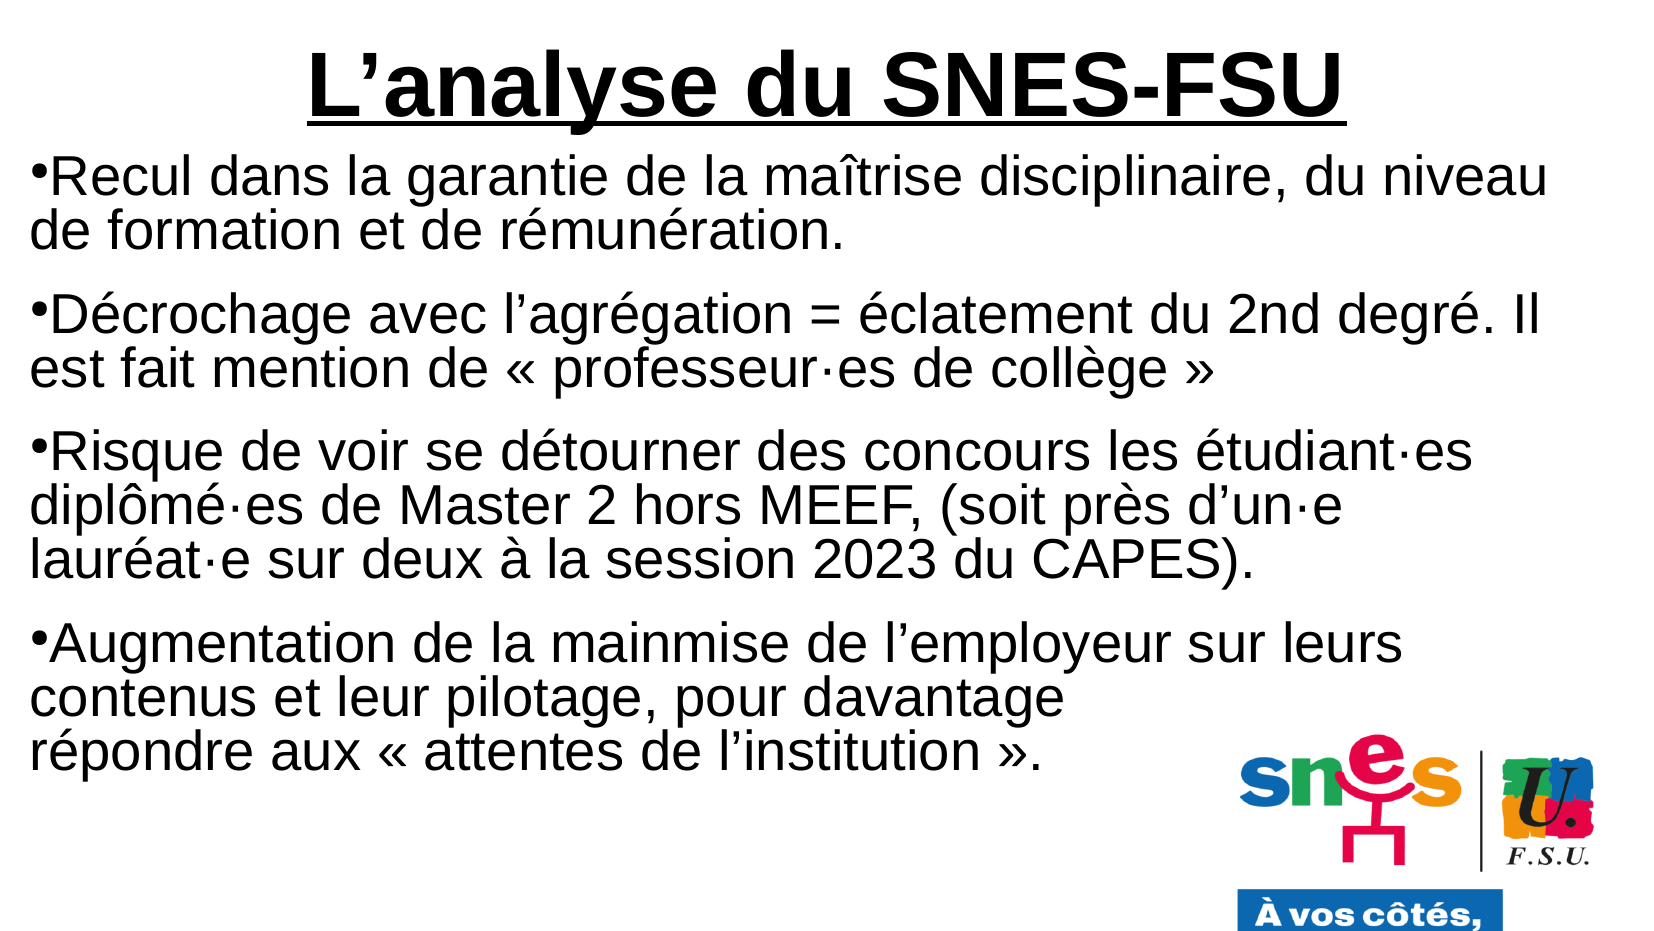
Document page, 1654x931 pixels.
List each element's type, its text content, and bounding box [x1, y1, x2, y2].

list Recul dans la garantie de la maîtrise disciplinaire, du niveau de formation et de rémunération. Décrochage avec l’agrégation = éclatement du 2nd degré. Il est fait mention de « professeur·es de collège » Risque de voir se détourner des concours les étudiant·es diplômé·es de Master 2 hors MEEF, (soit près d’un·e lauréat·e sur deux à la session 2023 du CAPES). Augmentation de la mainmise de l’employeur sur leurs contenus et leur pilotage, pour davantage répondre aux « attentes de l’institution ». [29, 152, 1571, 827]
picture [1181, 713, 1654, 931]
title L’analyse du SNES-FSU [82, 1, 1571, 152]
